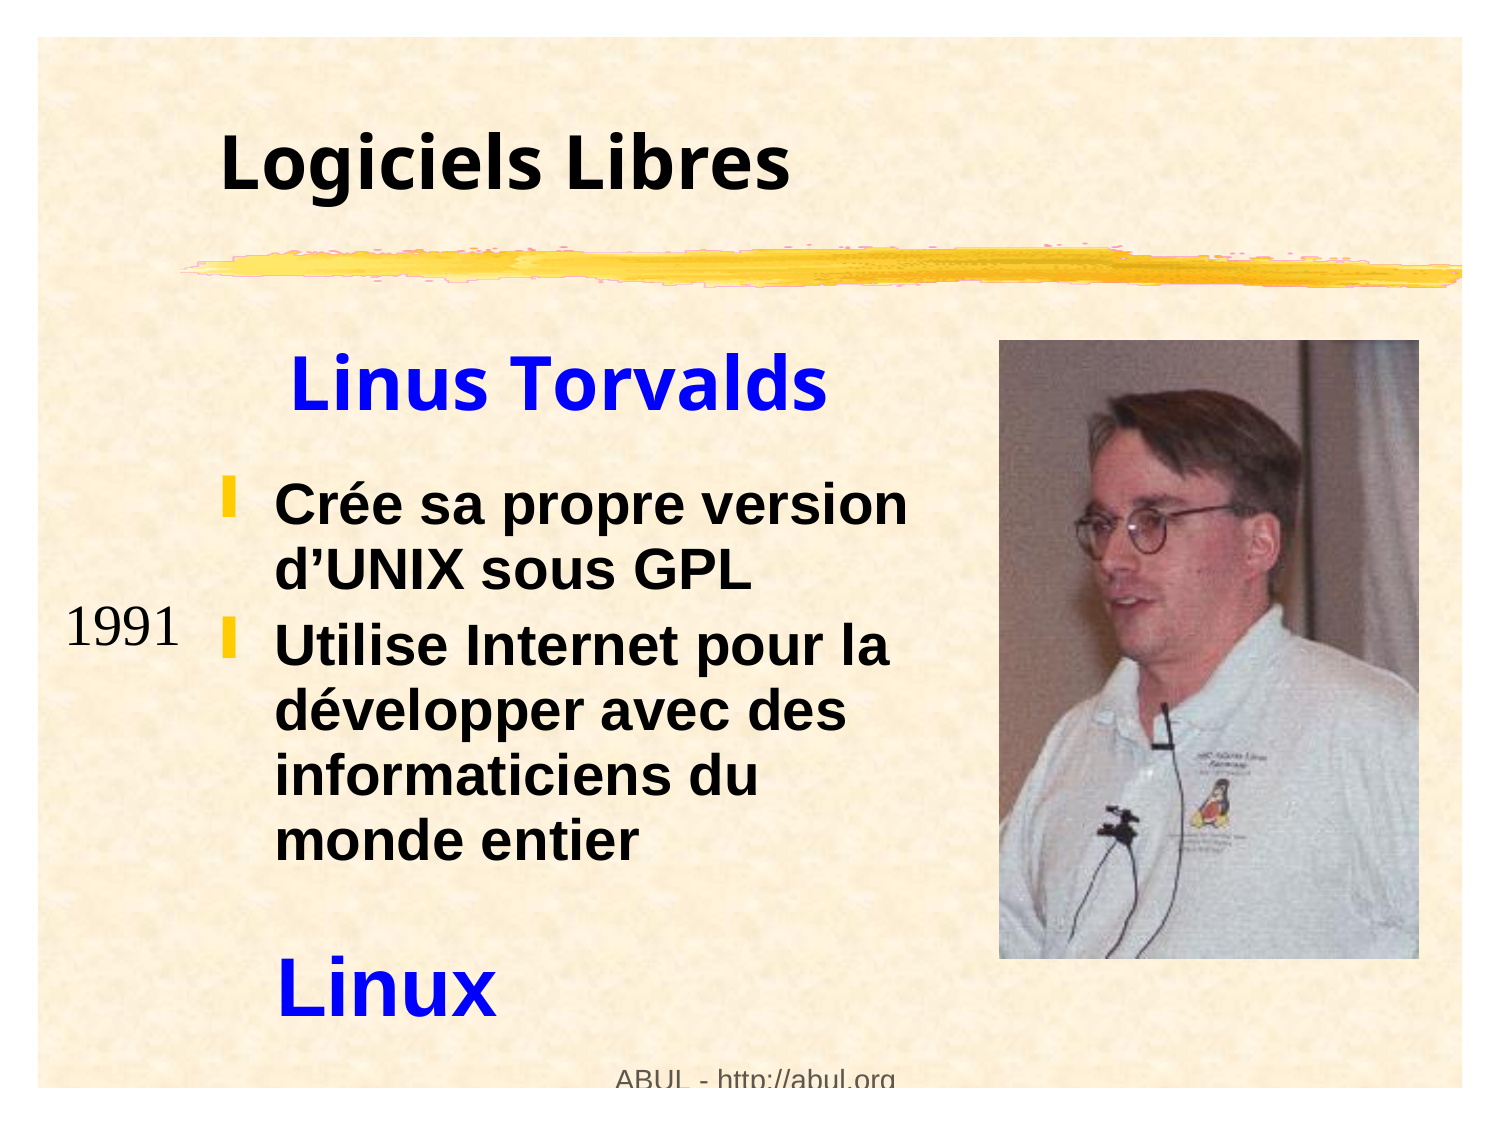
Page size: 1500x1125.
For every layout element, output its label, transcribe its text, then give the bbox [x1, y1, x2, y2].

text_box 1991 [37, 585, 205, 682]
picture [639, 1081, 649, 1088]
picture [794, 1082, 801, 1088]
picture [722, 1076, 729, 1088]
text_box Linus Torvalds [262, 322, 977, 452]
text_box Linux [249, 933, 582, 1064]
picture [618, 1084, 630, 1088]
picture [754, 1076, 761, 1088]
title Logiciels Libres [203, 72, 1312, 248]
picture [639, 1072, 648, 1078]
picture [37, 37, 1463, 1088]
picture [620, 1073, 627, 1082]
picture [858, 1076, 866, 1088]
picture [883, 1076, 891, 1088]
list Crée sa propre version d’UNIX sous GPL Utilise Internet pour la développer avec des informaticiens du monde entier [188, 463, 939, 973]
picture [811, 1076, 818, 1088]
picture [738, 1076, 743, 1088]
